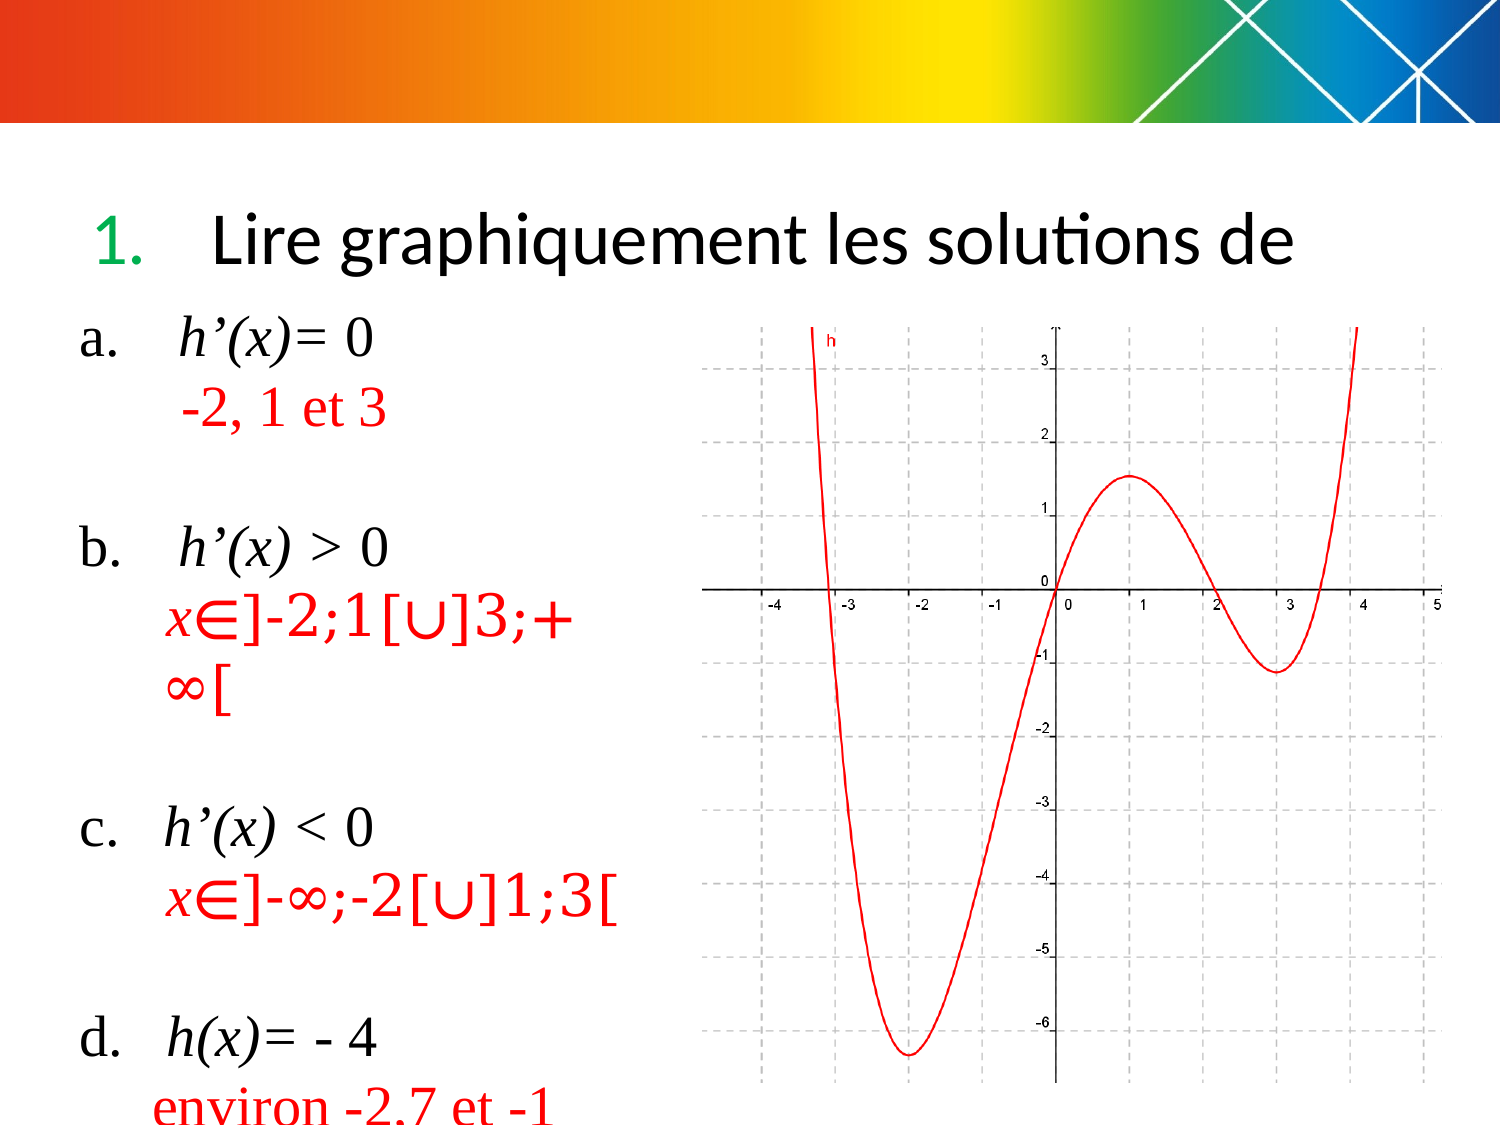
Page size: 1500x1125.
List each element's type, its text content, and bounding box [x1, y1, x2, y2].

picture [702, 327, 1442, 1083]
title Lire graphiquement les solutions de [75, 163, 1426, 305]
text_box h’(x)= 0 -2, 1 et 3 h’(x) > 0 x∊]-2;1[∪]3;+ ∞[ c. h’(x) < 0 x∊]-∞;-2[∪]1;3[ d. h(x)= - 4 environ -2,7 et -1 [64, 290, 668, 1125]
picture [1340, 0, 1500, 123]
picture [0, 0, 1359, 123]
